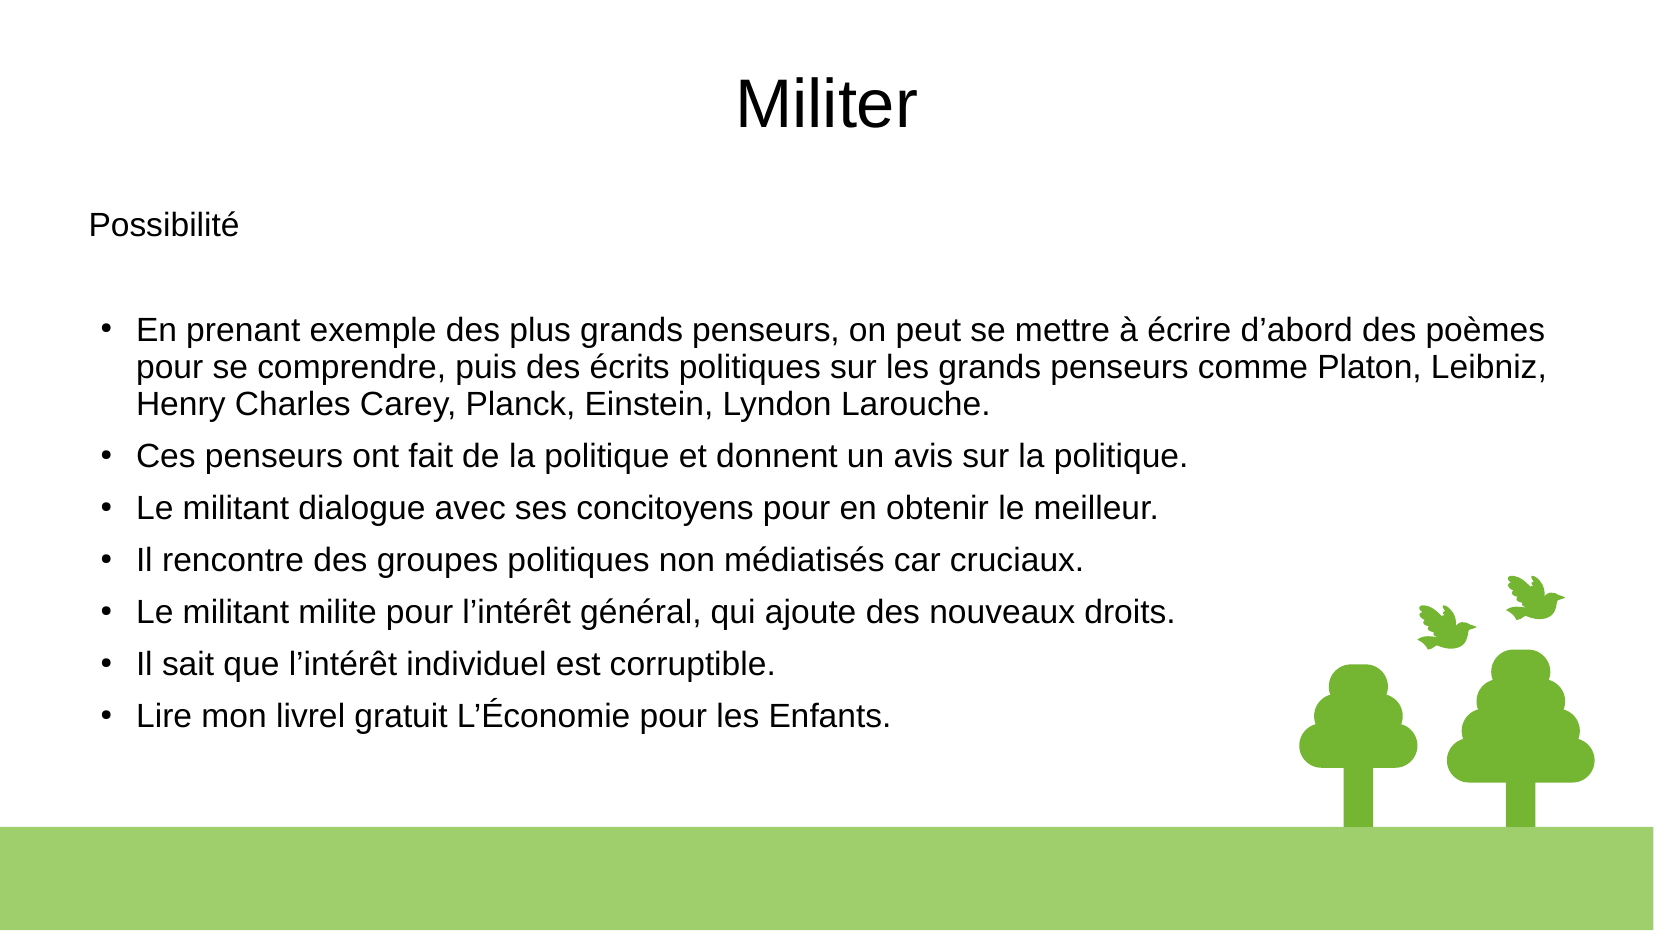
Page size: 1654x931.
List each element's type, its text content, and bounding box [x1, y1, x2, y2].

title Militer [88, 29, 1565, 178]
list Possibilité En prenant exemple des plus grands penseurs, on peut se mettre à écrire d’abord des poèmes pour se comprendre, puis des écrits politiques sur les grands penseurs comme Platon, Leibniz, Henry Charles Carey, Planck, Einstein, Lyndon Larouche. Ces penseurs ont fait de la politique et donnent un avis sur la politique. Le militant dialogue avec ses concitoyens pour en obtenir le meilleur. Il rencontre des groupes politiques non médiatisés car cruciaux. Le militant milite pour l’intérêt général, qui ajoute des nouveaux droits. Il sait que l’intérêt individuel est corruptible. Lire mon livrel gratuit L’Économie pour les Enfants. [88, 206, 1565, 739]
